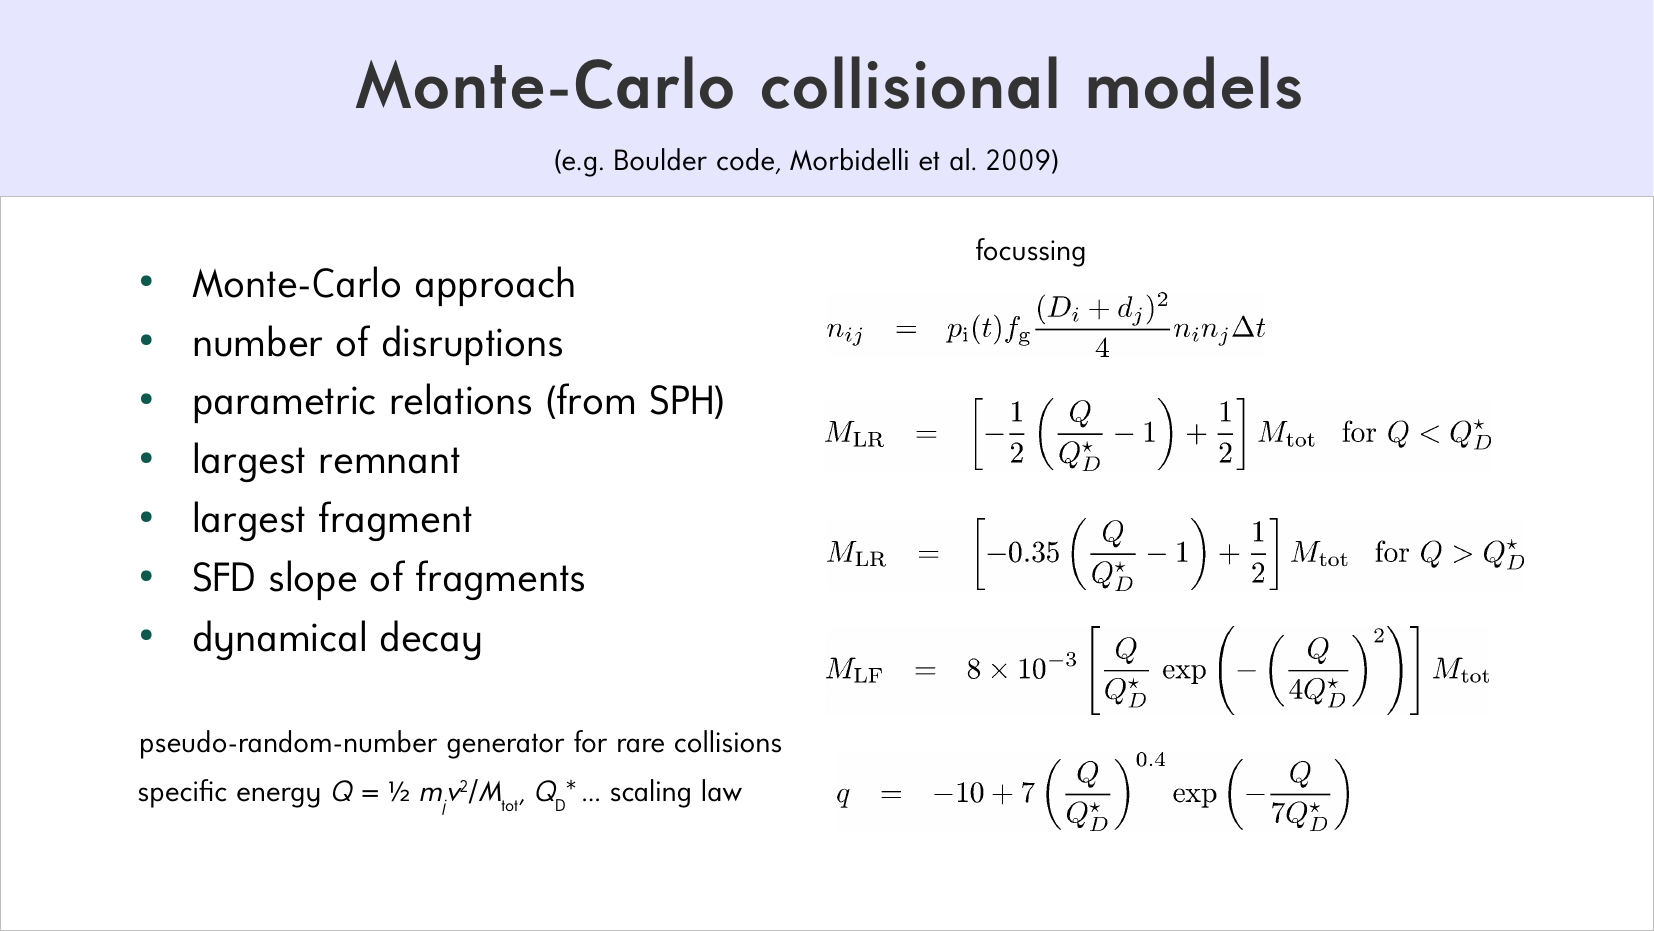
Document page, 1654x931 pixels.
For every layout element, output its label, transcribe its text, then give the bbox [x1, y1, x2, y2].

list Monte-Carlo approach number of disruptions parametric relations (from SPH) largest remnant largest fragment SFD slope of fragments dynamical decay [121, 258, 1534, 798]
text_box focussing [960, 225, 1134, 284]
picture [837, 752, 1349, 831]
text_box specific energy Q = ½ mjv2/Mtot, QD* ... scaling law [122, 766, 758, 888]
text_box pseudo-random-number generator for rare collisions [124, 717, 799, 821]
picture [827, 518, 1524, 591]
picture [827, 292, 1265, 357]
picture [826, 626, 1489, 715]
title Monte-Carlo collisional models [124, 5, 1537, 162]
picture [825, 398, 1491, 471]
text_box (e.g. Boulder code, Morbidelli et al. 2009) [539, 135, 1218, 194]
